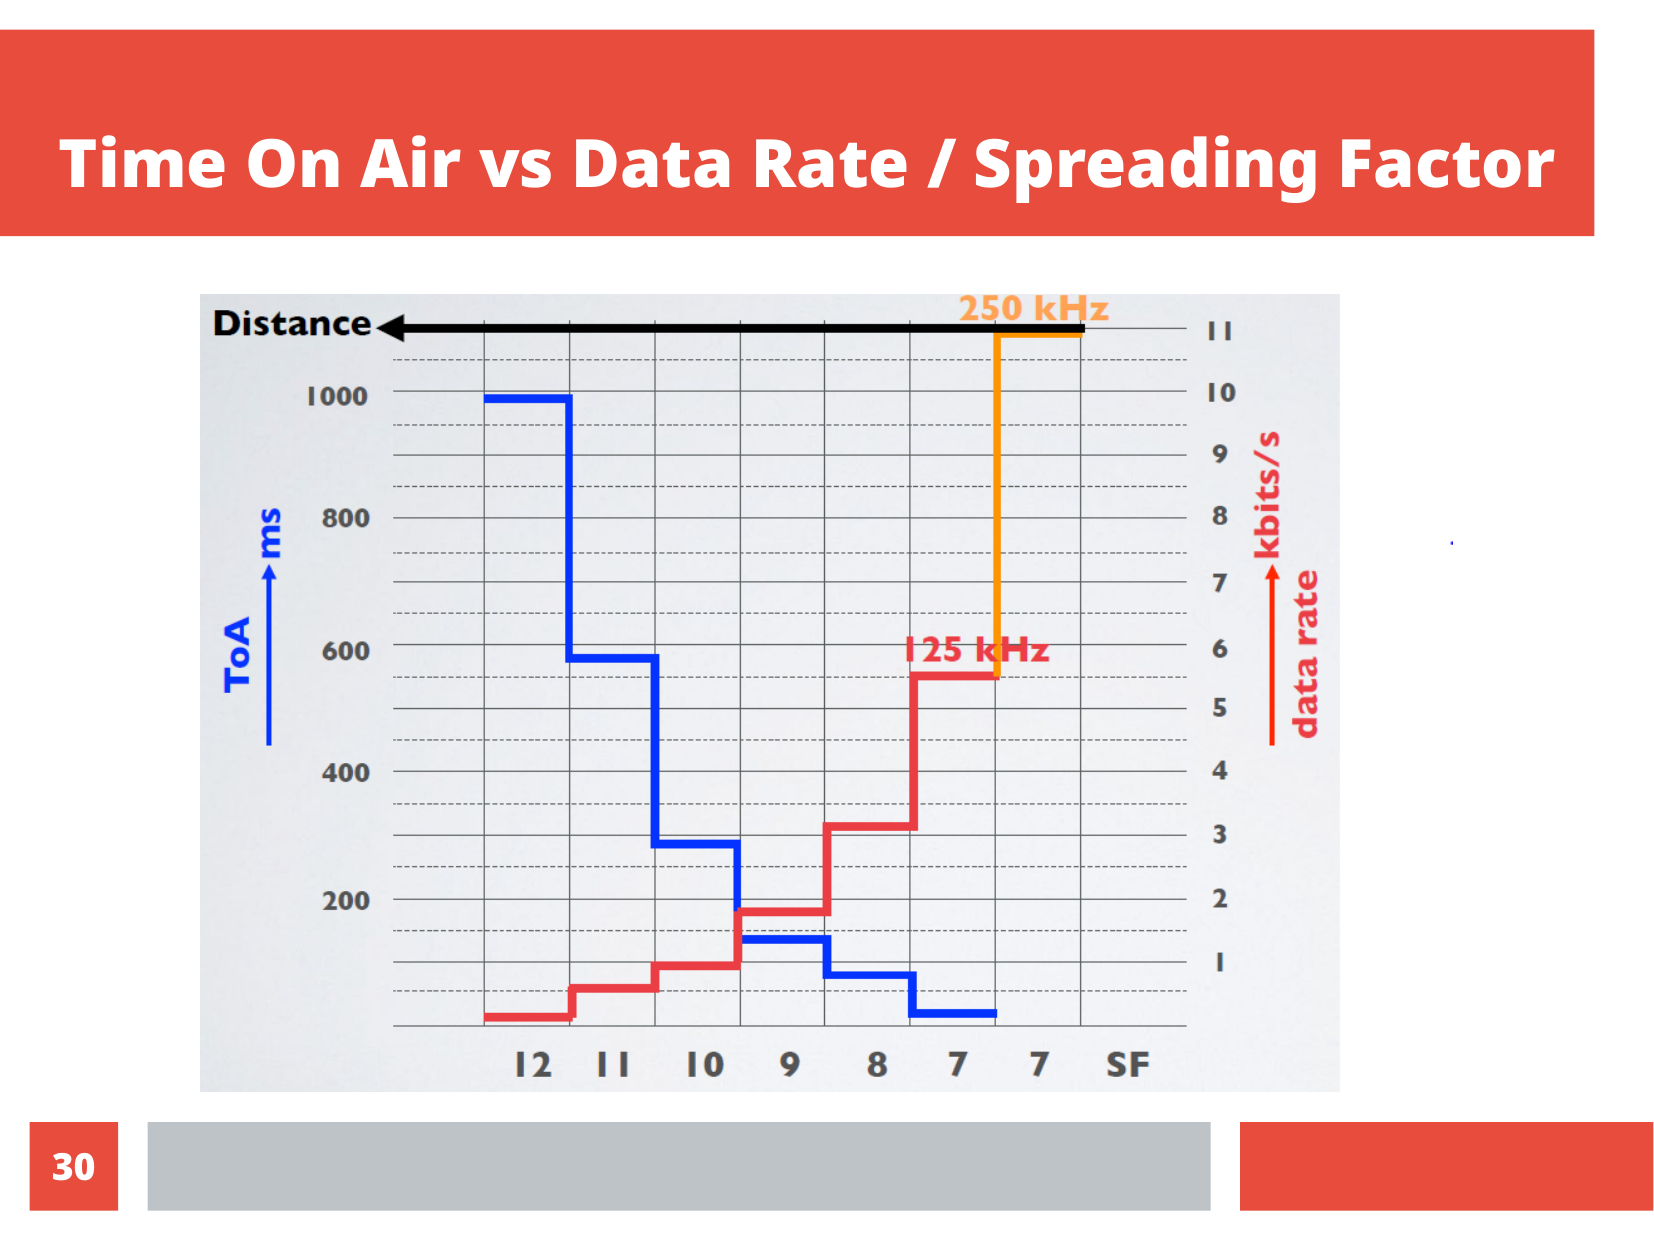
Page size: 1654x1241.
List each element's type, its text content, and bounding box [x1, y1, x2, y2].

title Time On Air vs Data Rate / Spreading Factor [59, 59, 1595, 207]
picture [200, 294, 1453, 1093]
